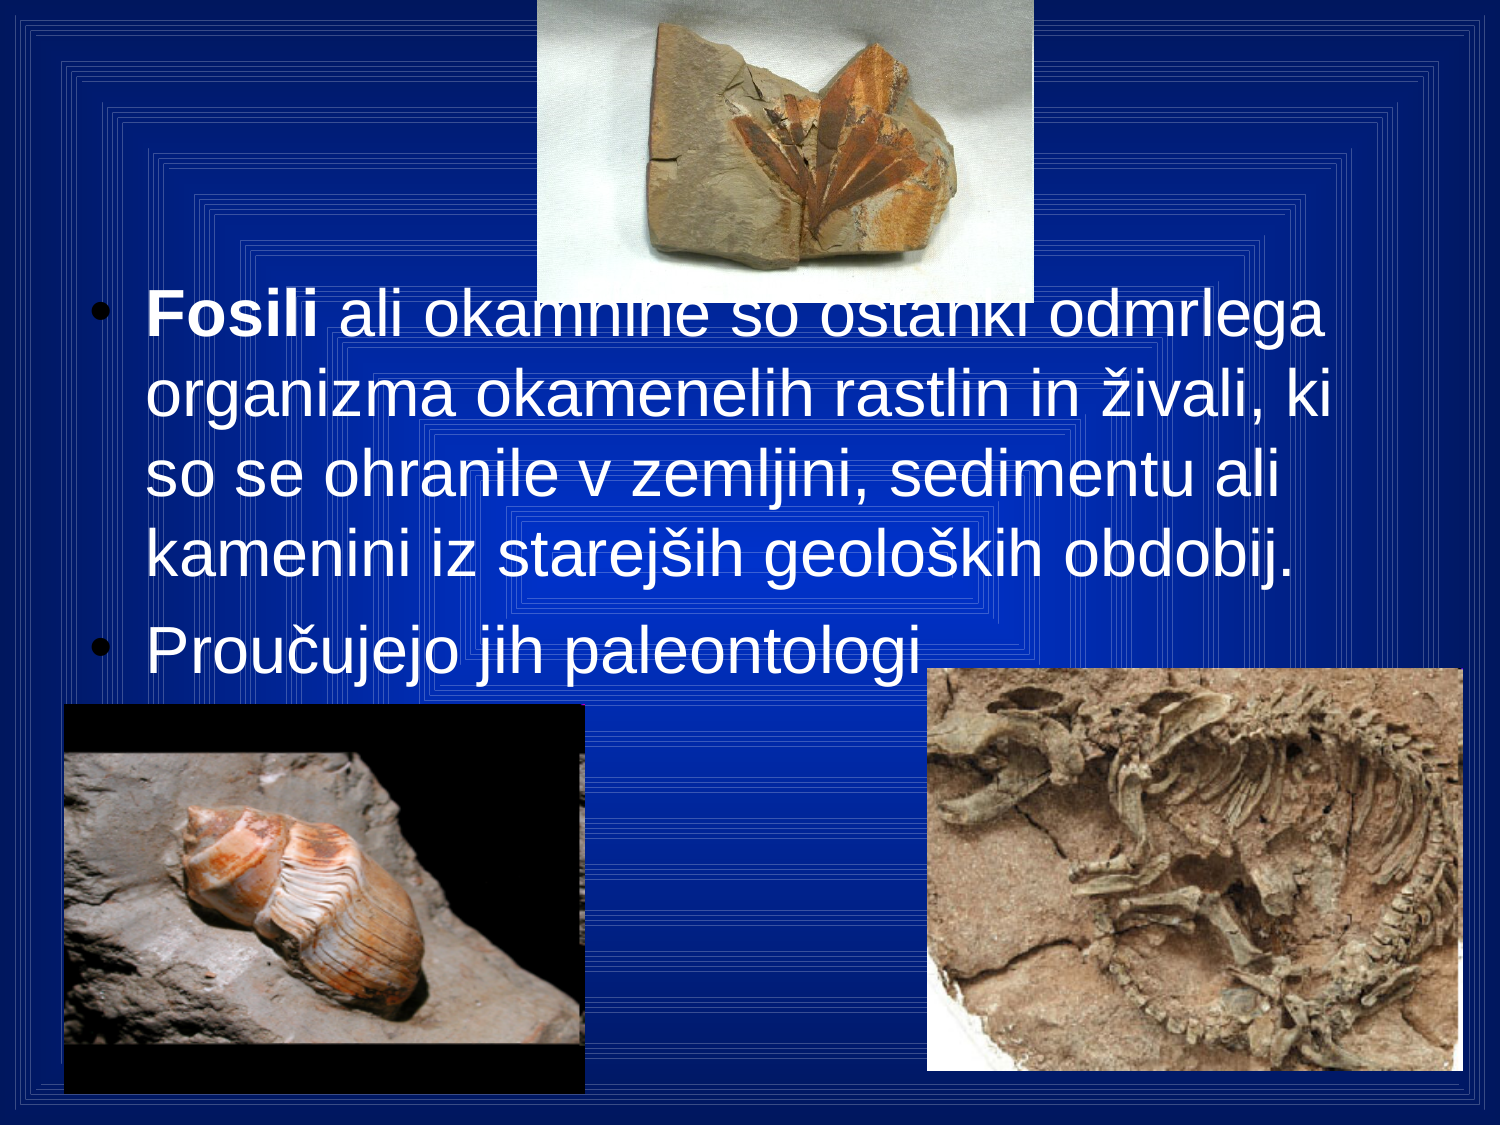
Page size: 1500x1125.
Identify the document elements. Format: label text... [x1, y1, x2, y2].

picture [537, 0, 1034, 262]
picture [64, 704, 585, 1094]
list Fosili ali okamnine so ostanki odmrlega organizma okamenelih rastlin in živali, ki so se ohranile v zemljini, sedimentu ali kamenini iz starejših geoloških obdobij. Proučujejo jih paleontologi [75, 262, 1425, 1005]
picture [927, 668, 1463, 1071]
